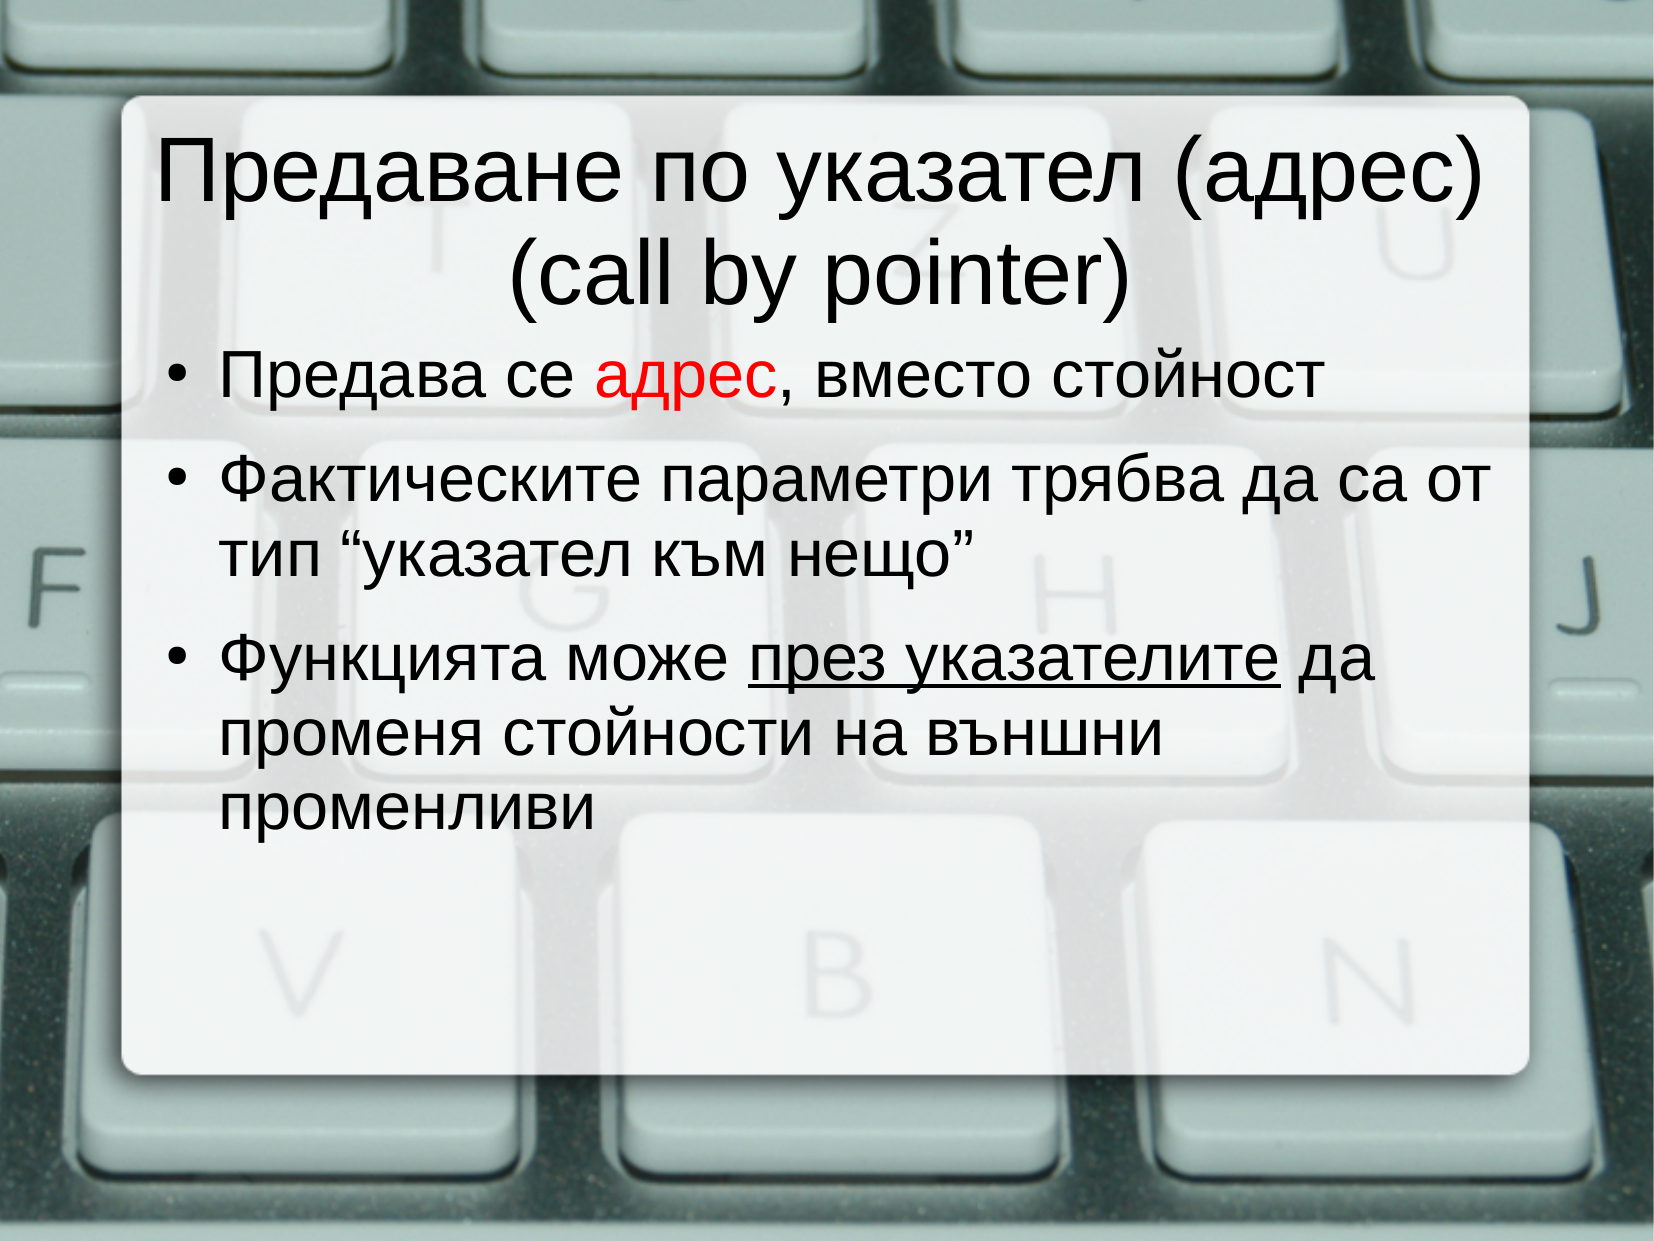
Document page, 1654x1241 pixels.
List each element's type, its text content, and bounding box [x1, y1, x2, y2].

picture [0, 0, 1654, 1241]
list Предава се адрес, вместо стойност Фактическите параметри трябва да са от тип “указател към нещо” Функцията може през указателите да променя стойности на външни променливи [147, 336, 1506, 1056]
title Предаване по указател (адрес) (call by pointer) [135, 117, 1506, 325]
